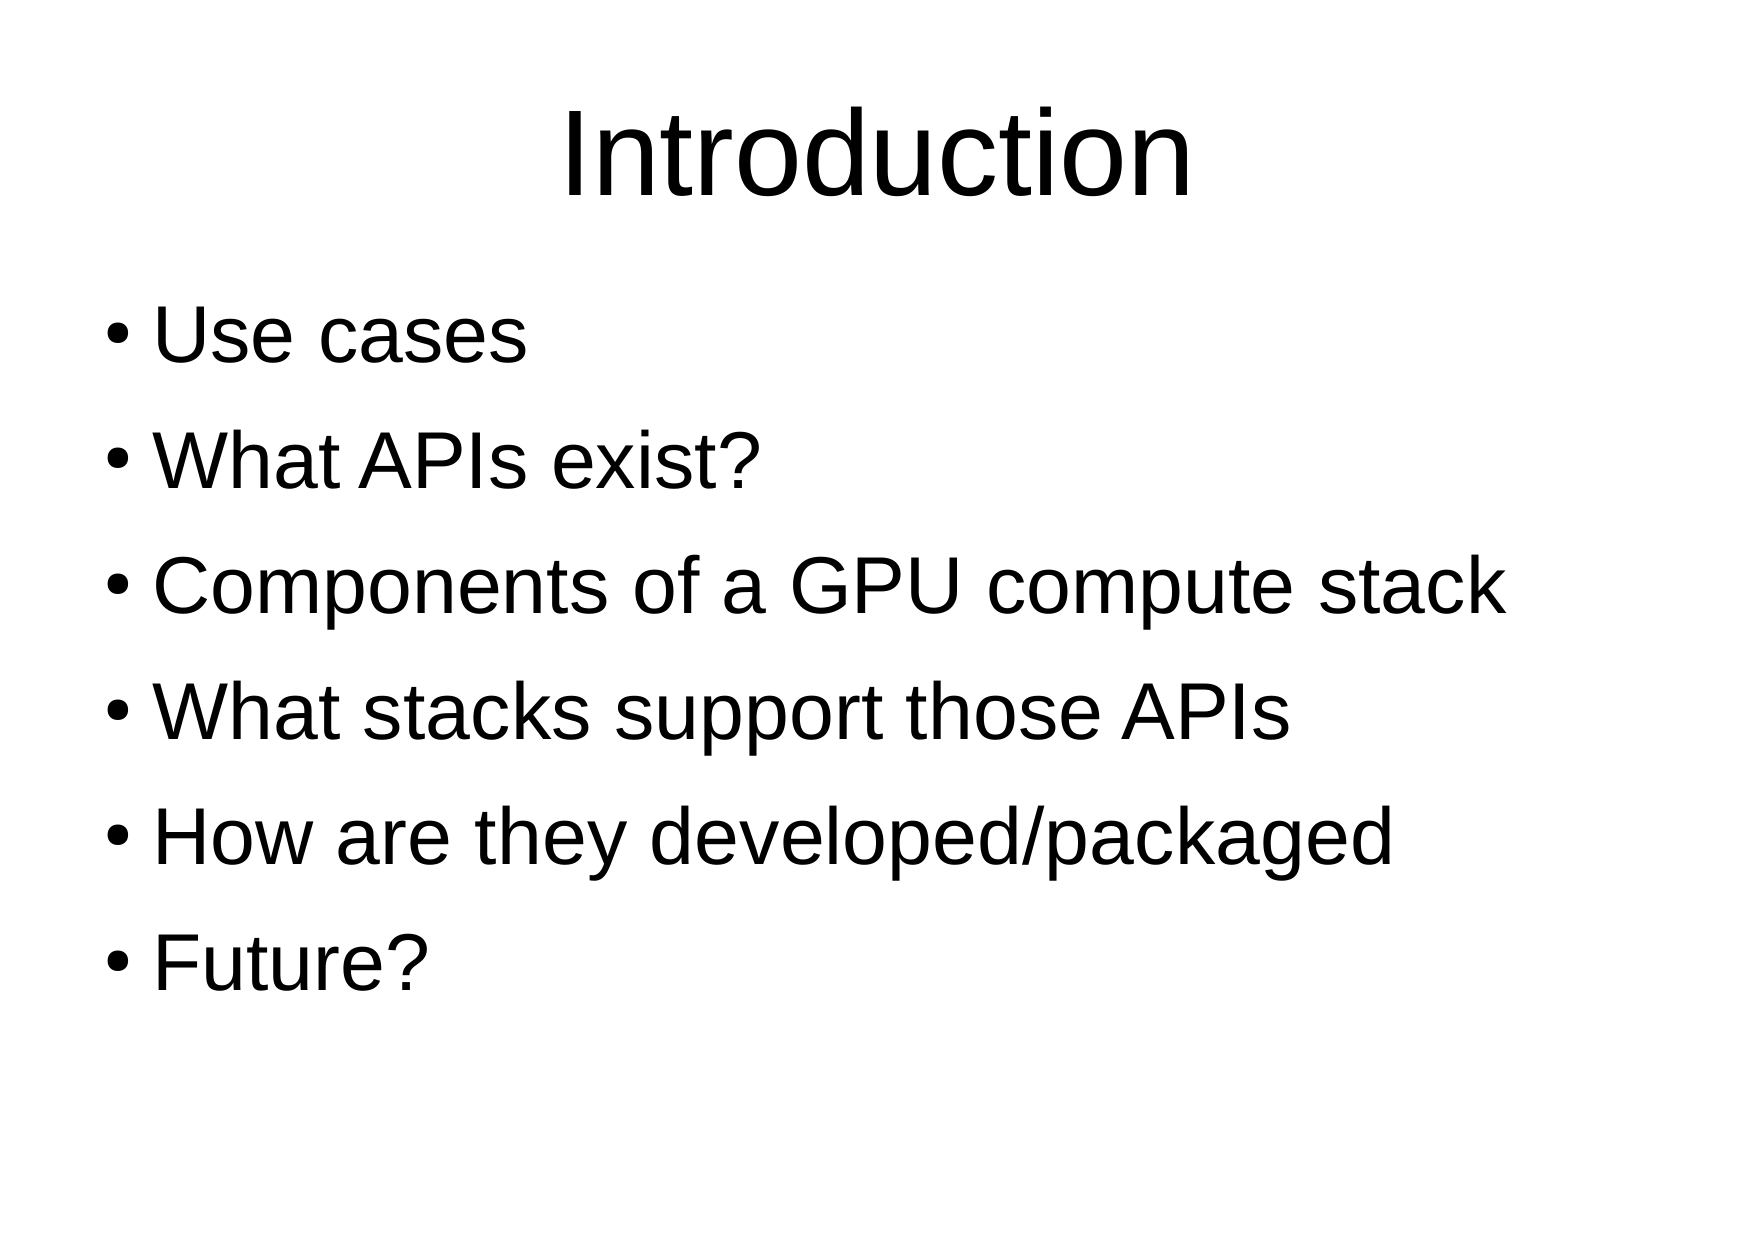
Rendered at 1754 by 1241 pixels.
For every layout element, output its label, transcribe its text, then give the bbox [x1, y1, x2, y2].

list Use cases What APIs exist? Components of a GPU compute stack What stacks support those APIs How are they developed/packaged Future? [87, 289, 1667, 1010]
title Introduction [87, 49, 1667, 257]
